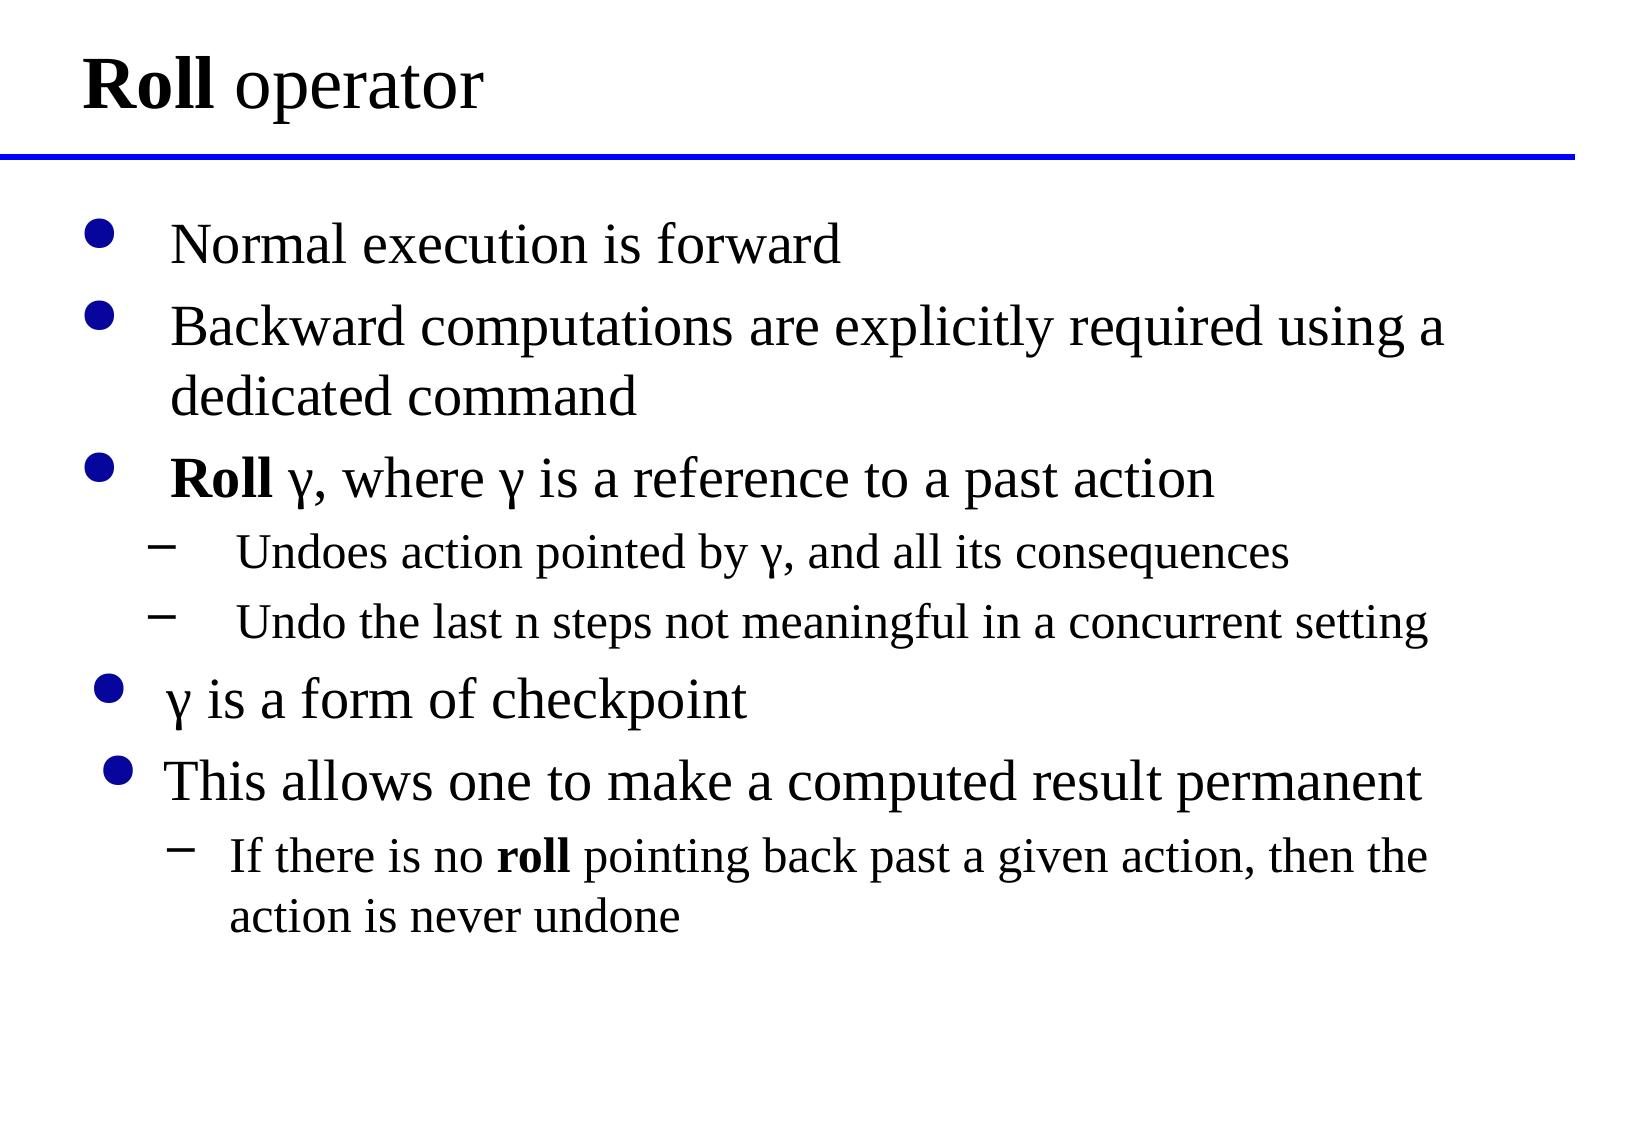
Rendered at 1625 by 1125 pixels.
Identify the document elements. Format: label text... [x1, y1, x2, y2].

list Normal execution is forward Backward computations are explicitly required using a dedicated command Roll γ, where γ is a reference to a past action Undoes action pointed by γ, and all its consequences Undo the last n steps not meaningful in a concurrent setting γ is a form of checkpoint This allows one to make a computed result permanent If there is no roll pointing back past a given action, then the action is never undone [67, 198, 1478, 1061]
title Roll operator [67, 27, 1544, 131]
